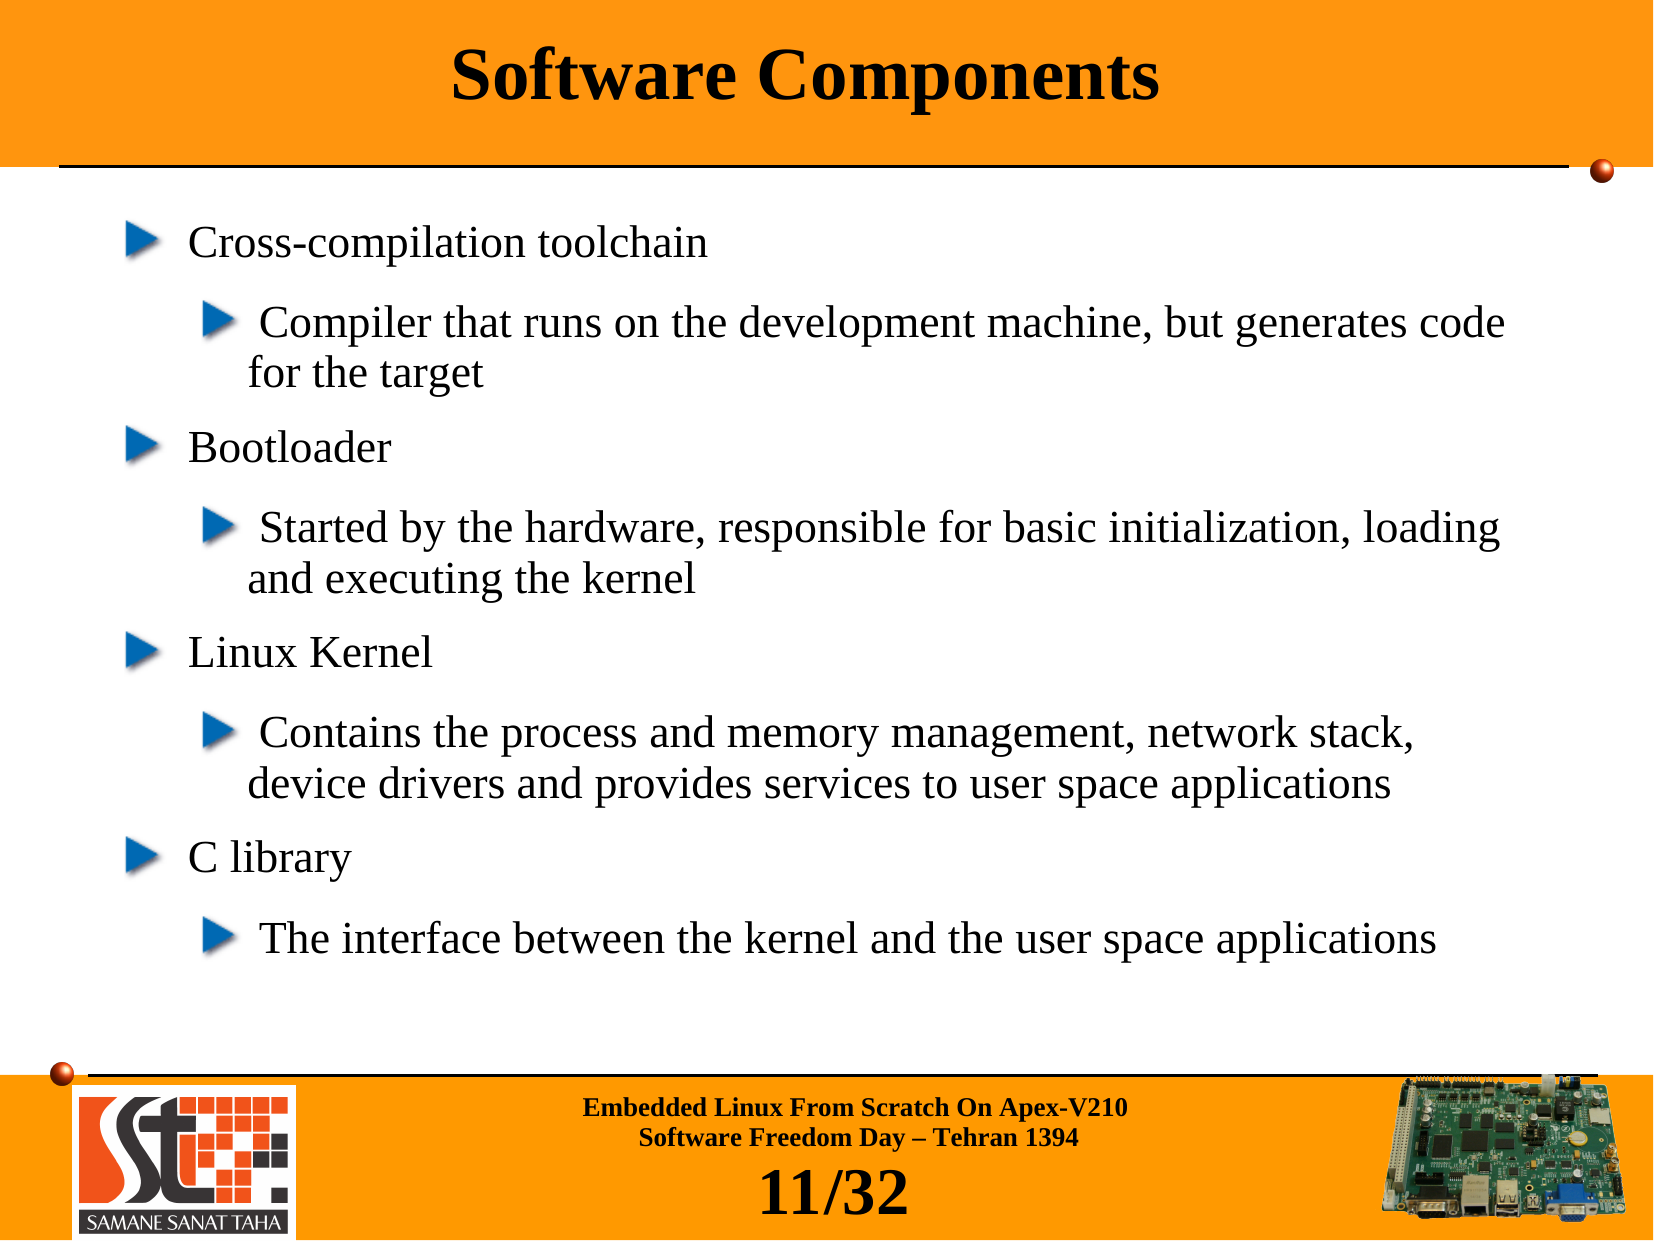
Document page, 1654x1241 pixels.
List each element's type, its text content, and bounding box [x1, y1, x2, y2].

picture [1371, 1074, 1626, 1236]
list Cross-compilation toolchain Compiler that runs on the development machine, but generates code for the target Bootloader Started by the hardware, responsible for basic initialization, loading and executing the kernel Linux Kernel Contains the process and memory management, network stack, device drivers and provides services to user space applications C library The interface between the kernel and the user space applications [105, 216, 1518, 1106]
title Software Components [60, 25, 1551, 124]
picture [72, 1085, 296, 1241]
